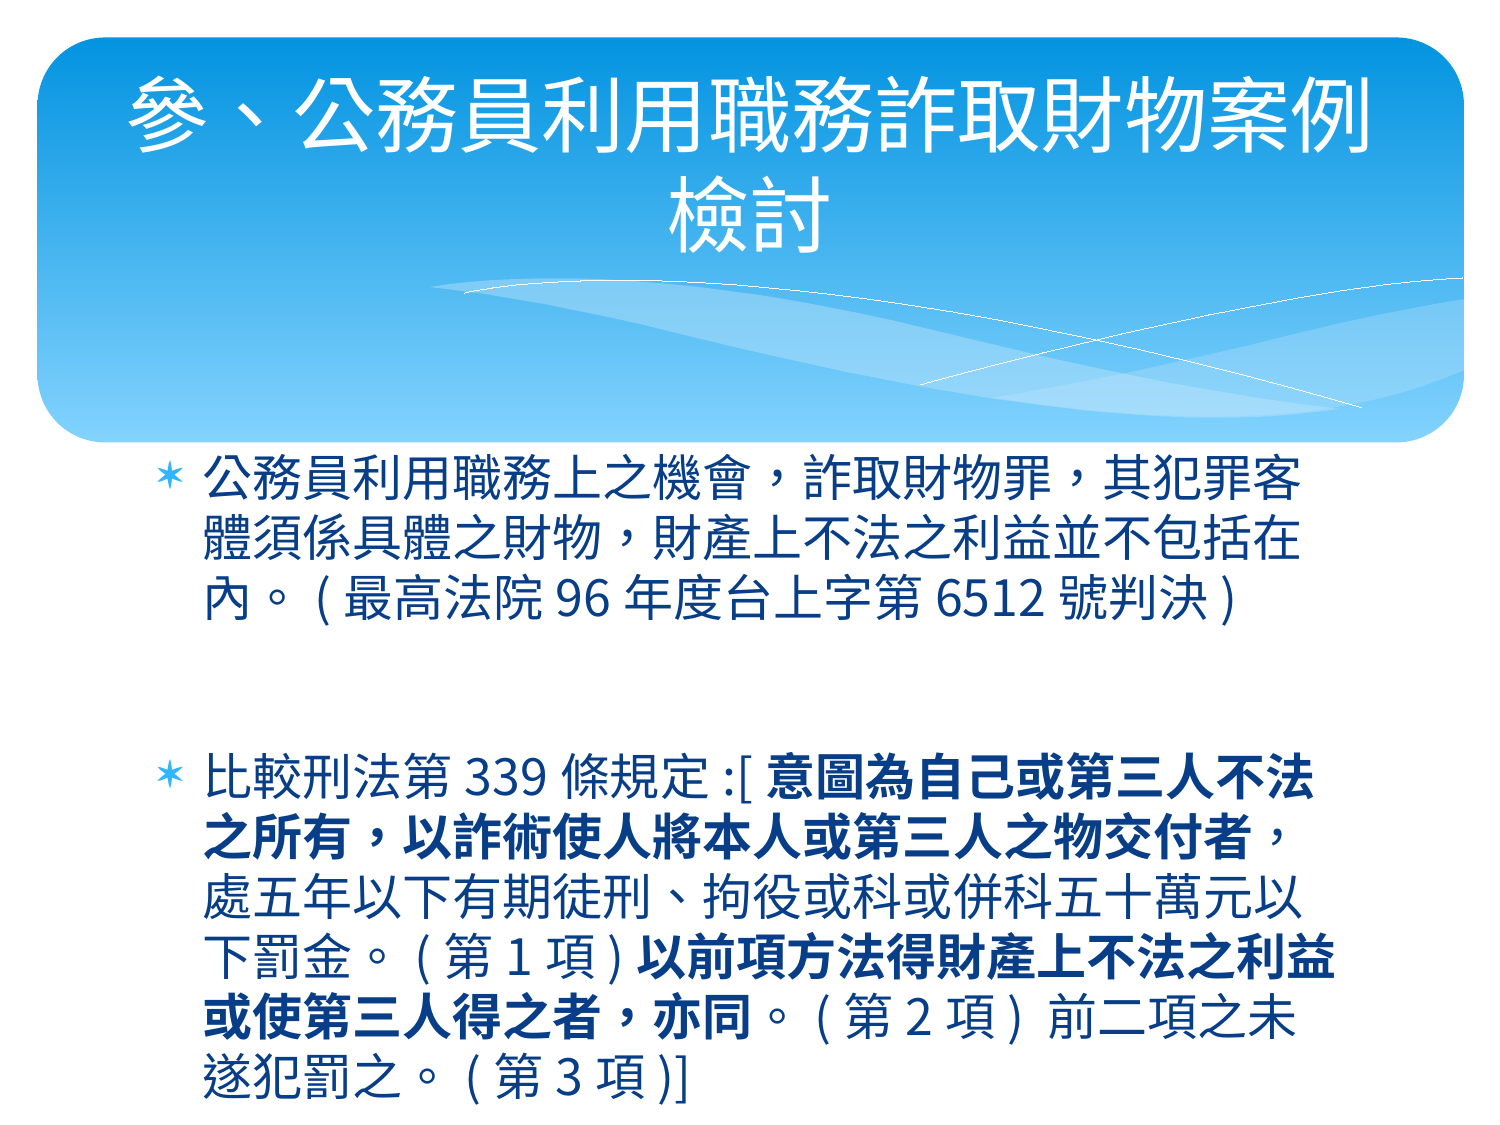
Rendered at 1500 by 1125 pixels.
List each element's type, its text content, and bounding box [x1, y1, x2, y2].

list 公務員利用職務上之機會，詐取財物罪，其犯罪客體須係具體之財物，財產上不法之利益並不包括在內。(最高法院96年度台上字第6512號判決) 比較刑法第339條規定:[意圖為自己或第三人不法之所有，以詐術使人將本人或第三人之物交付者，處五年以下有期徒刑、拘役或科或併科五十萬元以下罰金。(第1項)以前項方法得財產上不法之利益或使第三人得之者，亦同。(第2項) 前二項之未遂犯罰之。(第3項)] [143, 438, 1359, 1005]
title 參、公務員利用職務詐取財物案例檢討 [75, 55, 1425, 261]
